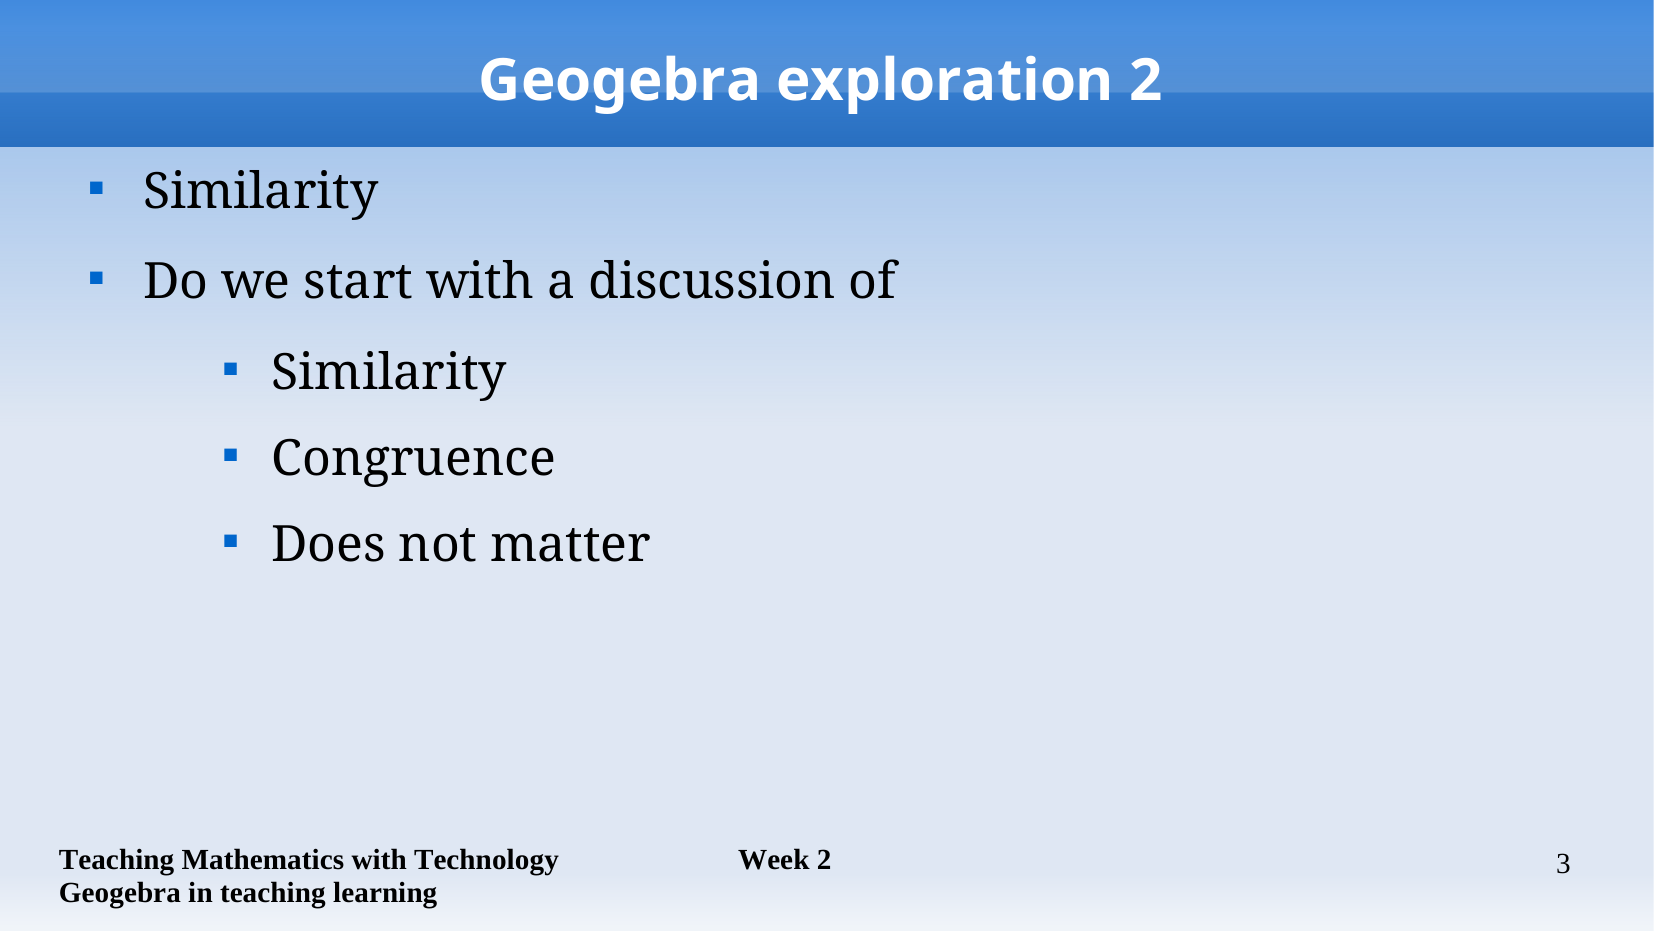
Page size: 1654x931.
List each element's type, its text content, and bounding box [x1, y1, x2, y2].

picture [0, 0, 1654, 931]
list Similarity Do we start with a discussion of Similarity Congruence Does not matter [59, 155, 1577, 828]
title Geogebra exploration 2 [76, 0, 1565, 155]
